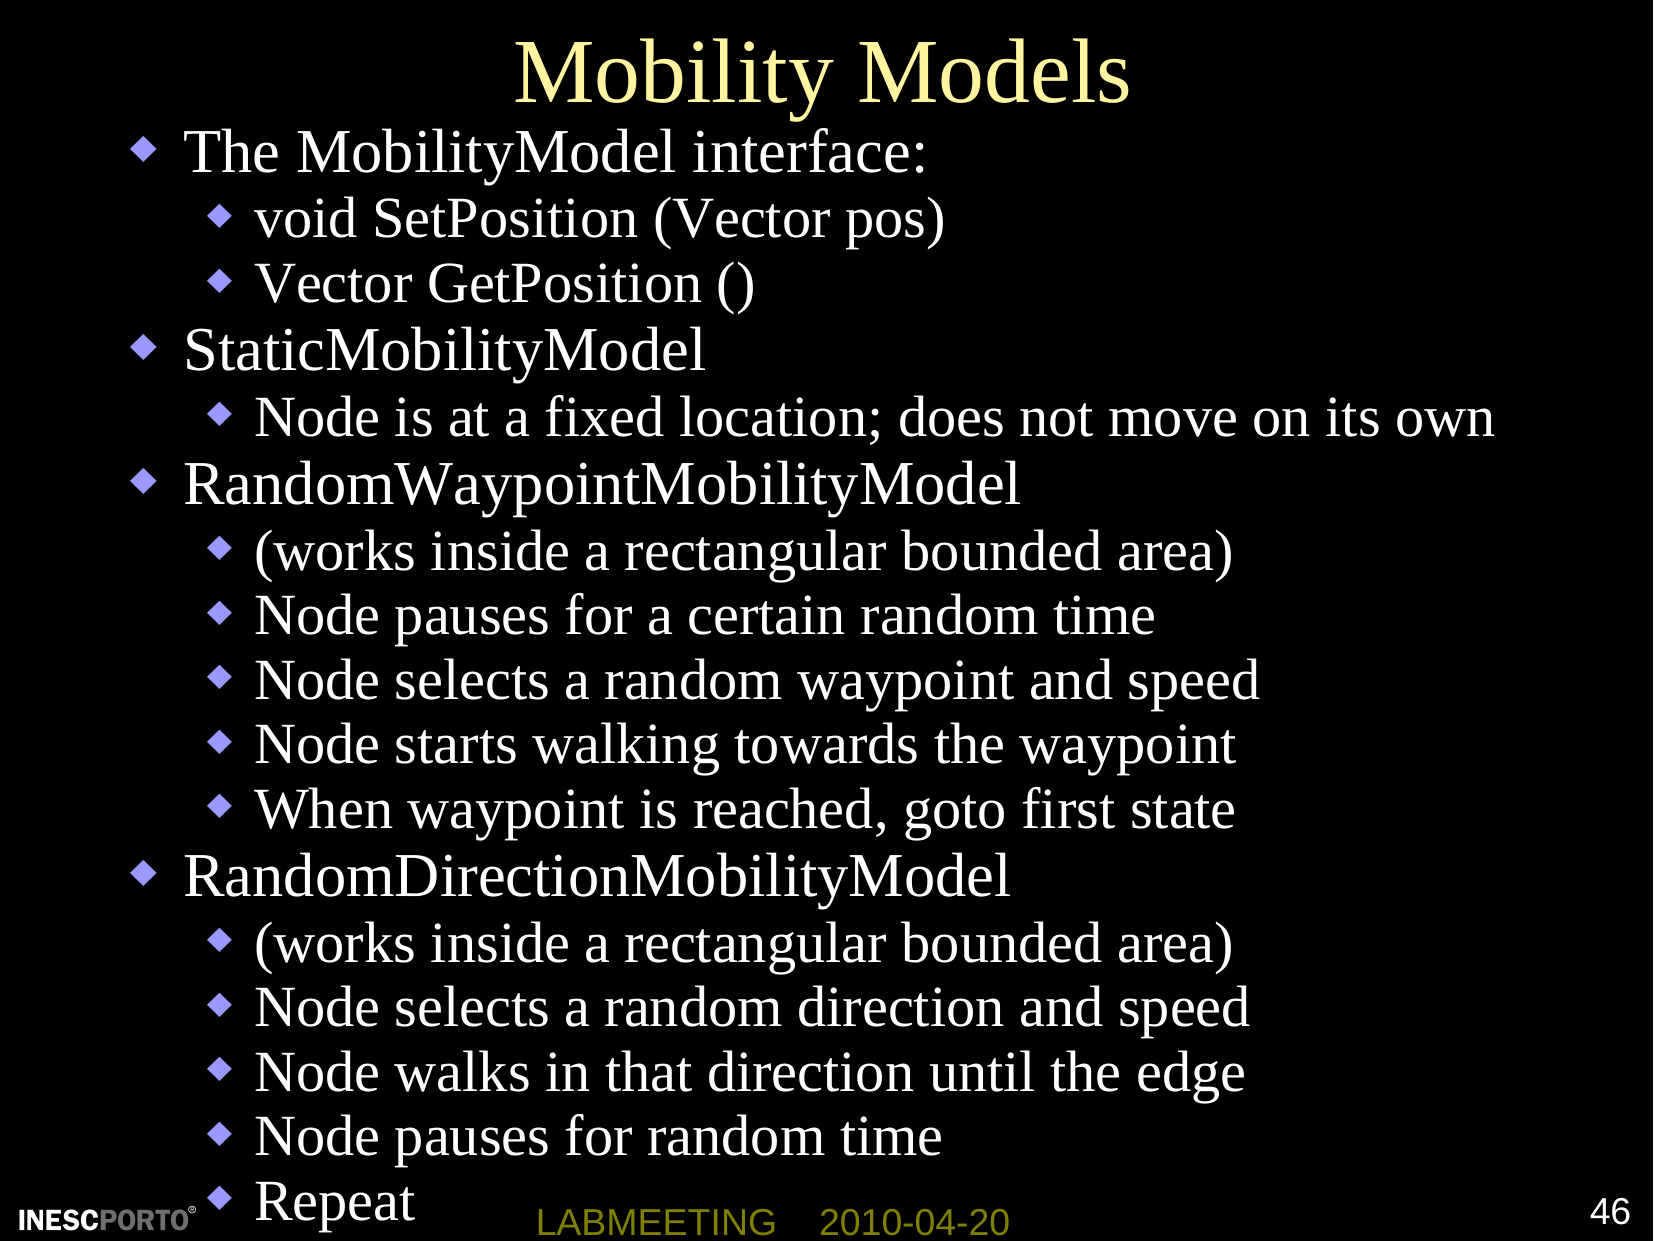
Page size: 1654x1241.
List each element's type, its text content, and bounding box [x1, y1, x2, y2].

picture [9, 1181, 201, 1241]
list The MobilityModel interface: void SetPosition (Vector pos) Vector GetPosition () StaticMobilityModel Node is at a fixed location; does not move on its own RandomWaypointMobilityModel (works inside a rectangular bounded area) Node pauses for a certain random time Node selects a random waypoint and speed Node starts walking towards the waypoint When waypoint is reached, goto first state RandomDirectionMobilityModel (works inside a rectangular bounded area) Node selects a random direction and speed Node walks in that direction until the edge Node pauses for random time Repeat [112, 116, 1559, 1233]
title Mobility Models [40, 0, 1607, 180]
